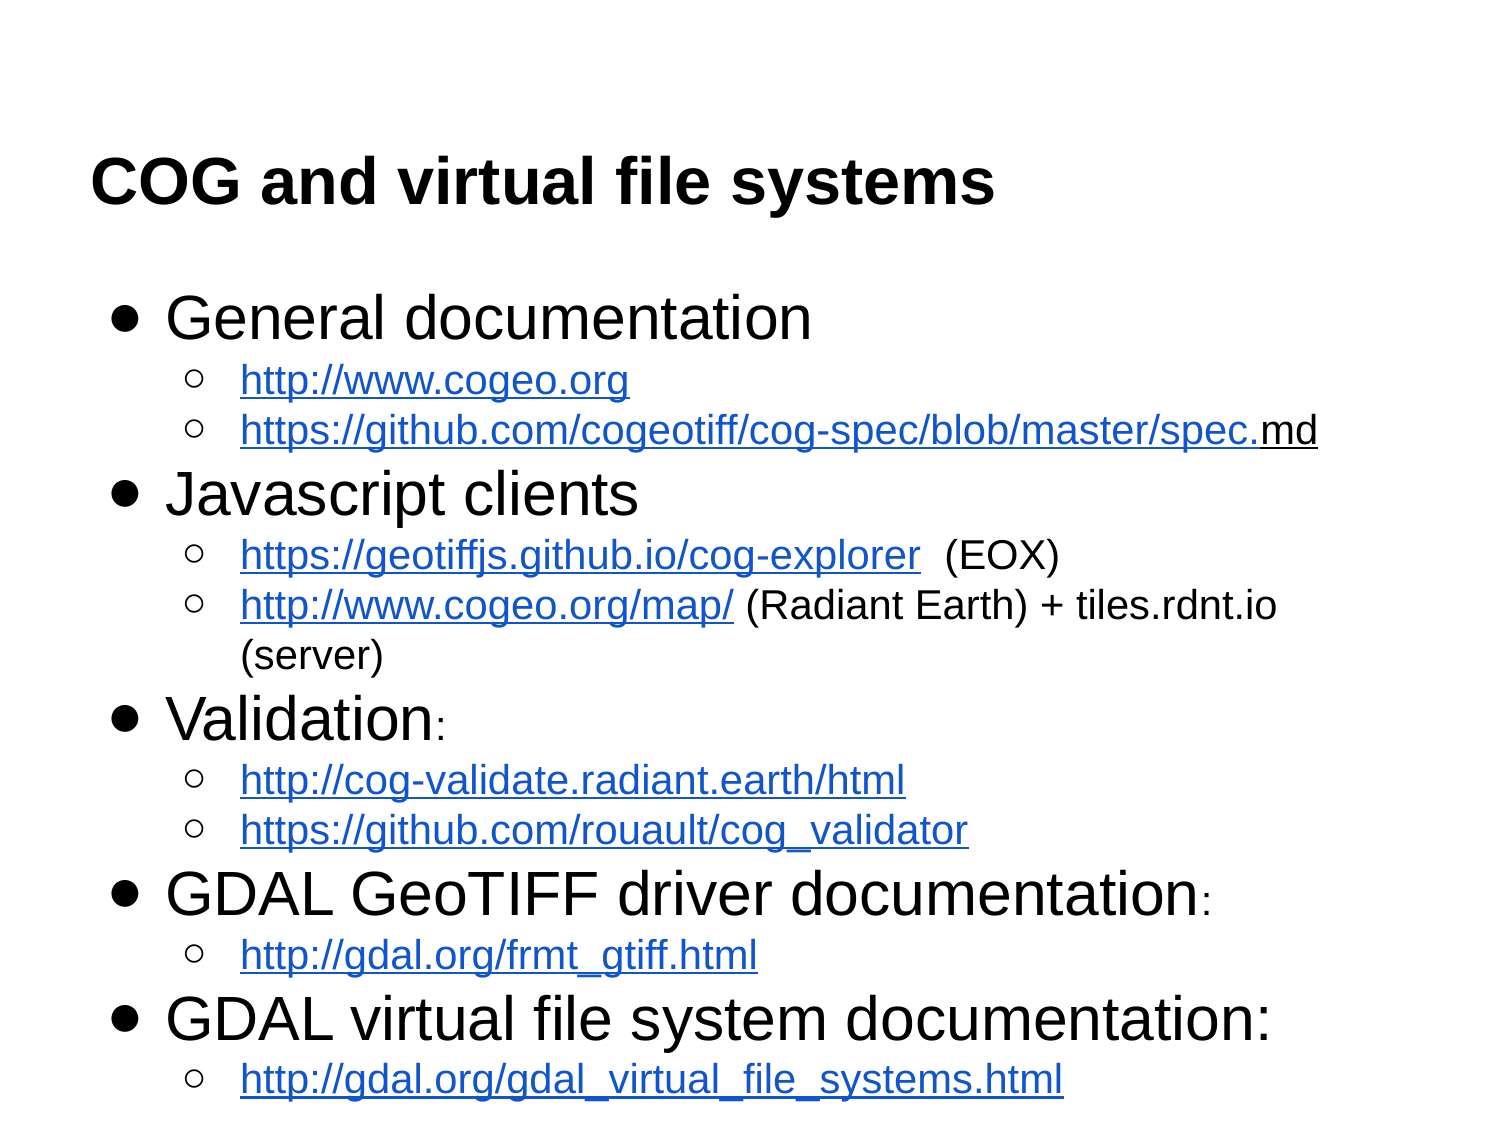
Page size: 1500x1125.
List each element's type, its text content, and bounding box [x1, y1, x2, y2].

title COG and virtual file systems [75, 45, 1425, 233]
list General documentation http://www.cogeo.org https://github.com/cogeotiff/cog-spec/blob/master/spec.md Javascript clients https://geotiffjs.github.io/cog-explorer (EOX) http://www.cogeo.org/map/ (Radiant Earth) + tiles.rdnt.io (server) Validation: http://cog-validate.radiant.earth/html https://github.com/rouault/cog_validator GDAL GeoTIFF driver documentation: http://gdal.org/frmt_gtiff.html GDAL virtual file system documentation: http://gdal.org/gdal_virtual_file_systems.html [75, 262, 1425, 1078]
